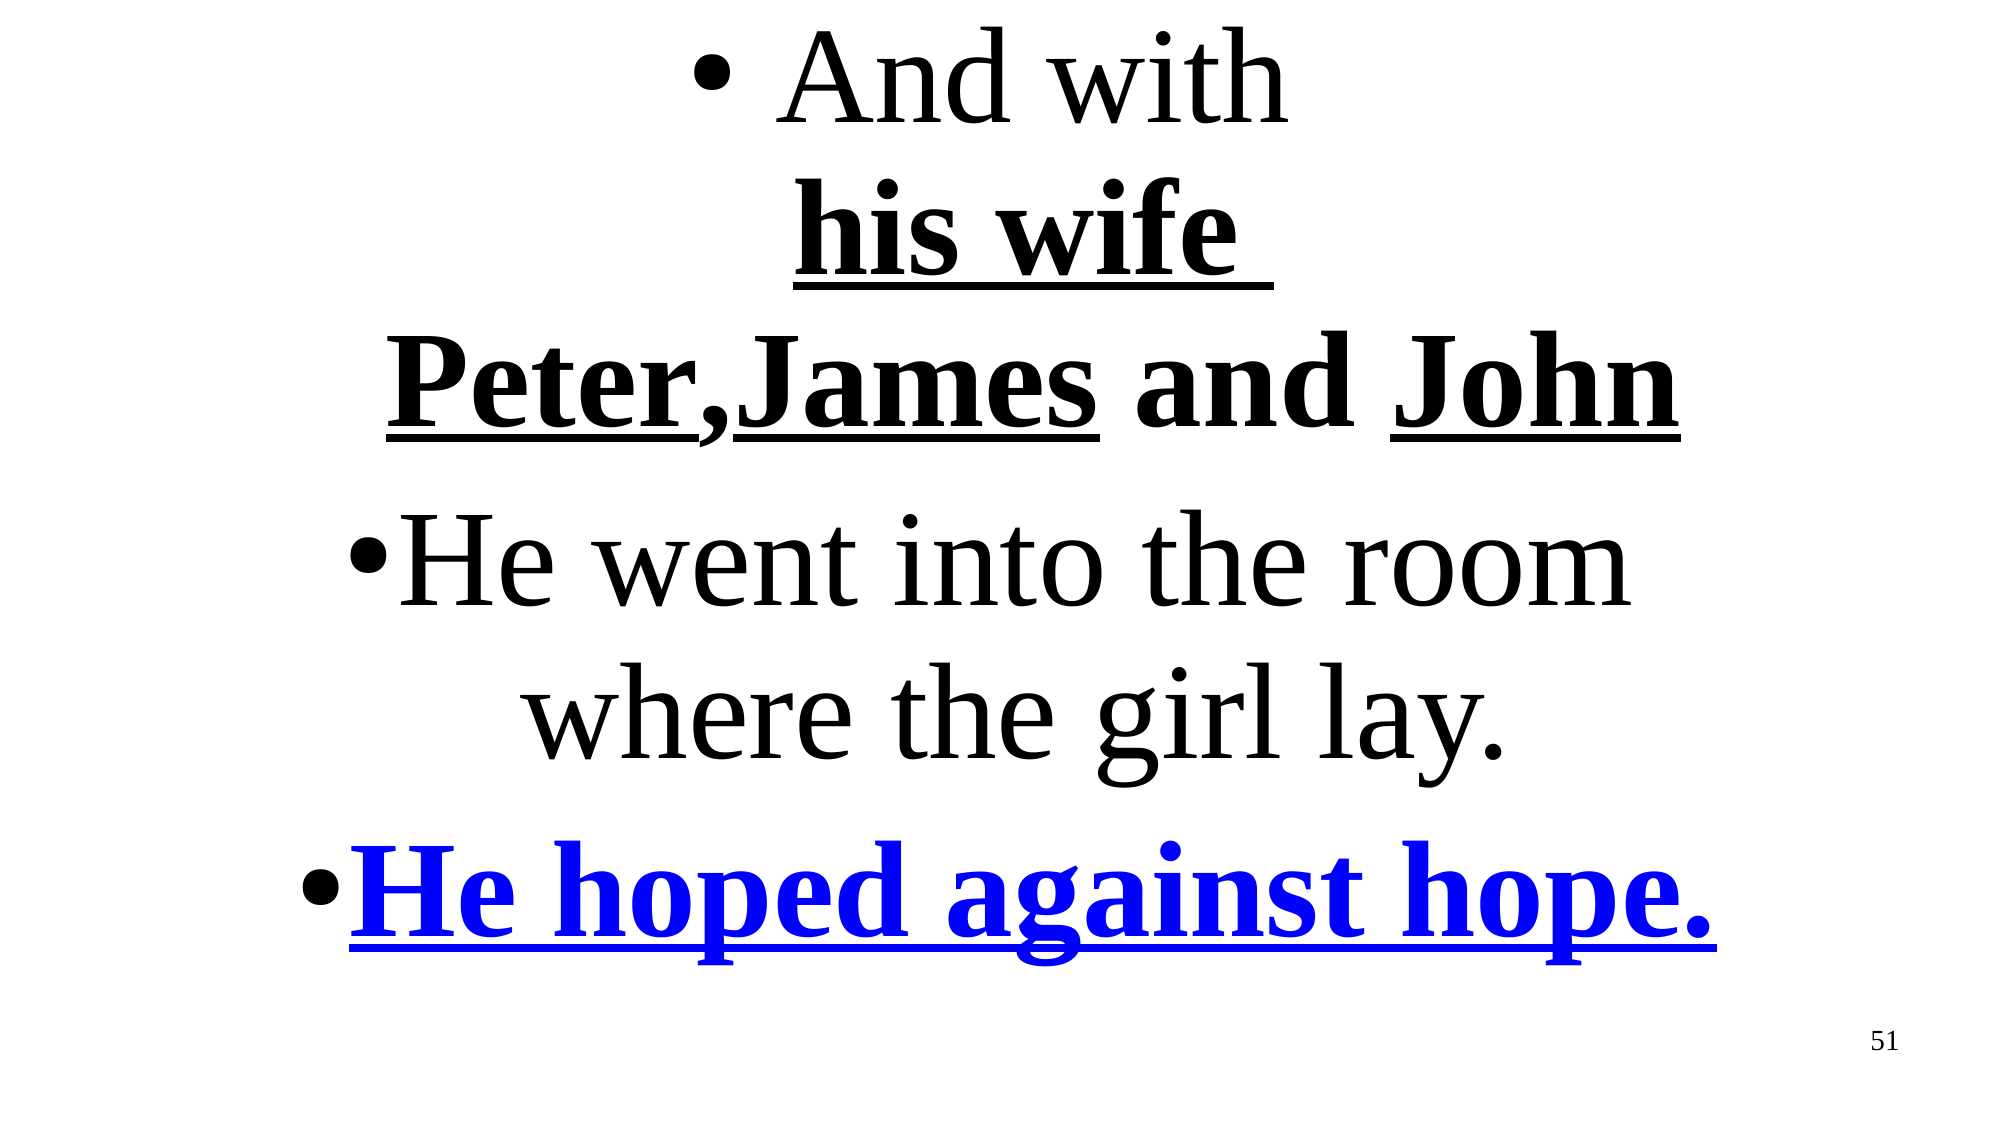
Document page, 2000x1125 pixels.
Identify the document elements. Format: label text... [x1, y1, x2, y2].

list And with his wife Peter,James and John He went into the room where the girl lay. He hoped against hope. [0, 0, 1996, 1123]
